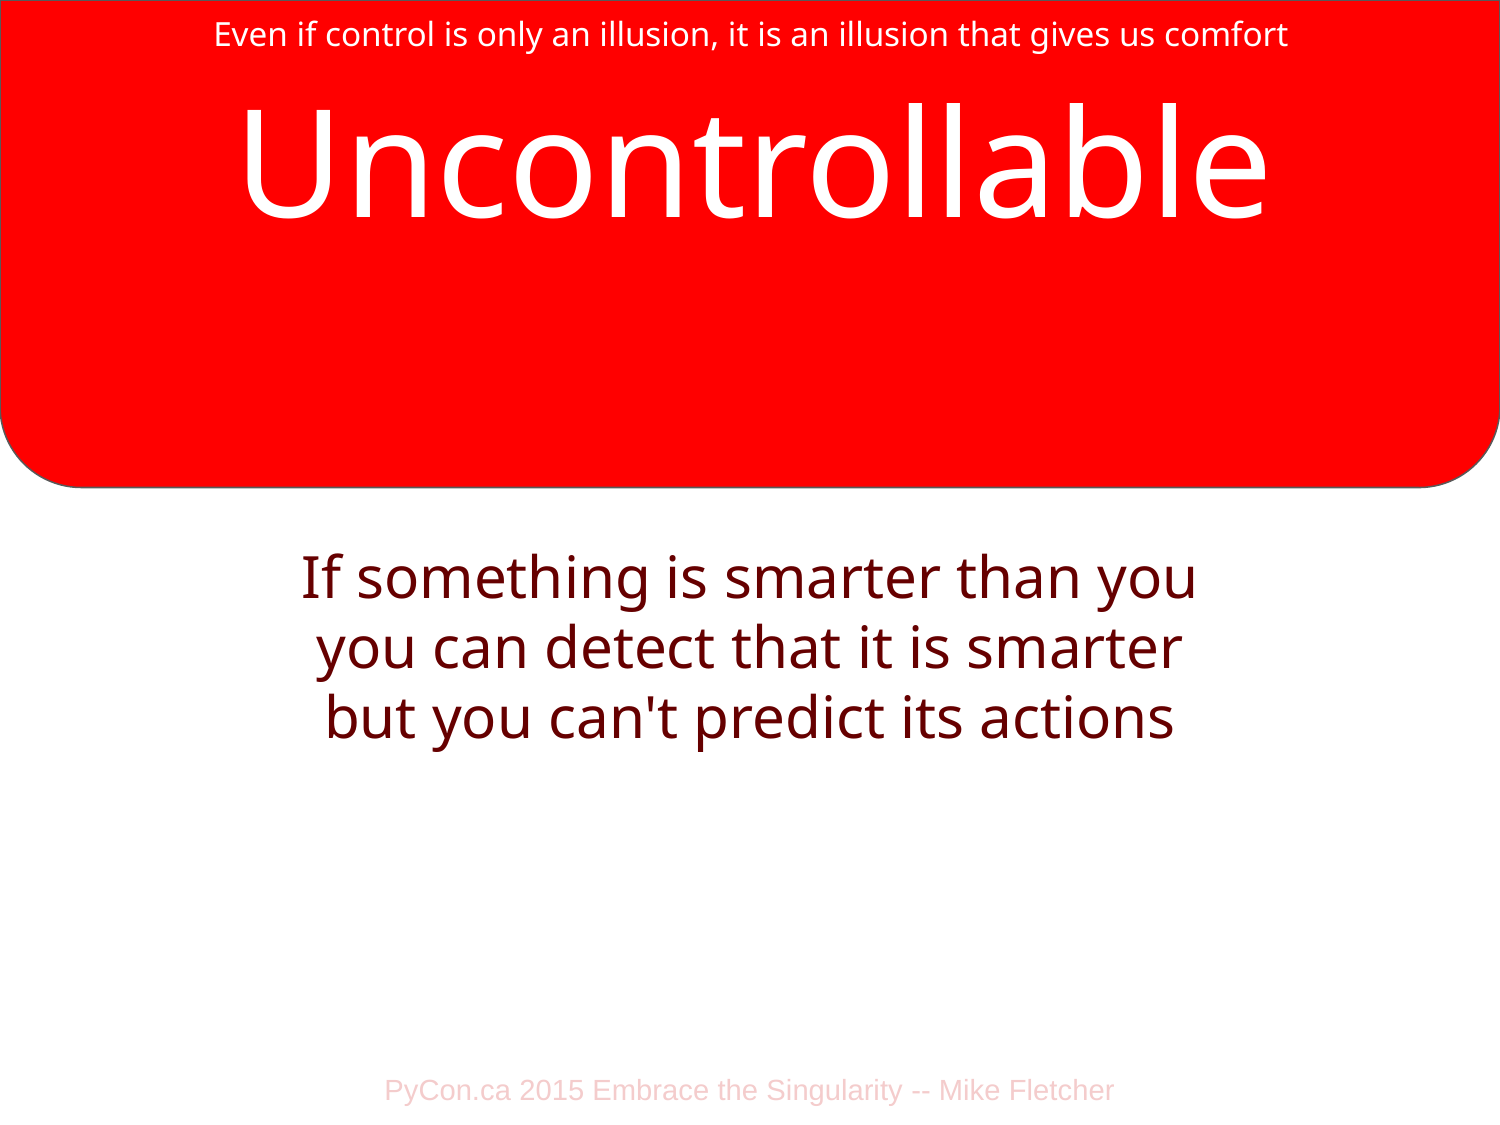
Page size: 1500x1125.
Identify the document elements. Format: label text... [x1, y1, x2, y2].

subtitle Even if control is only an illusion, it is an illusion that gives us comfort [1, 0, 1500, 65]
subtitle If something is smarter than you you can detect that it is smarter but you can't predict its actions [0, 525, 1500, 1107]
title Uncontrollable [28, 65, 1480, 488]
